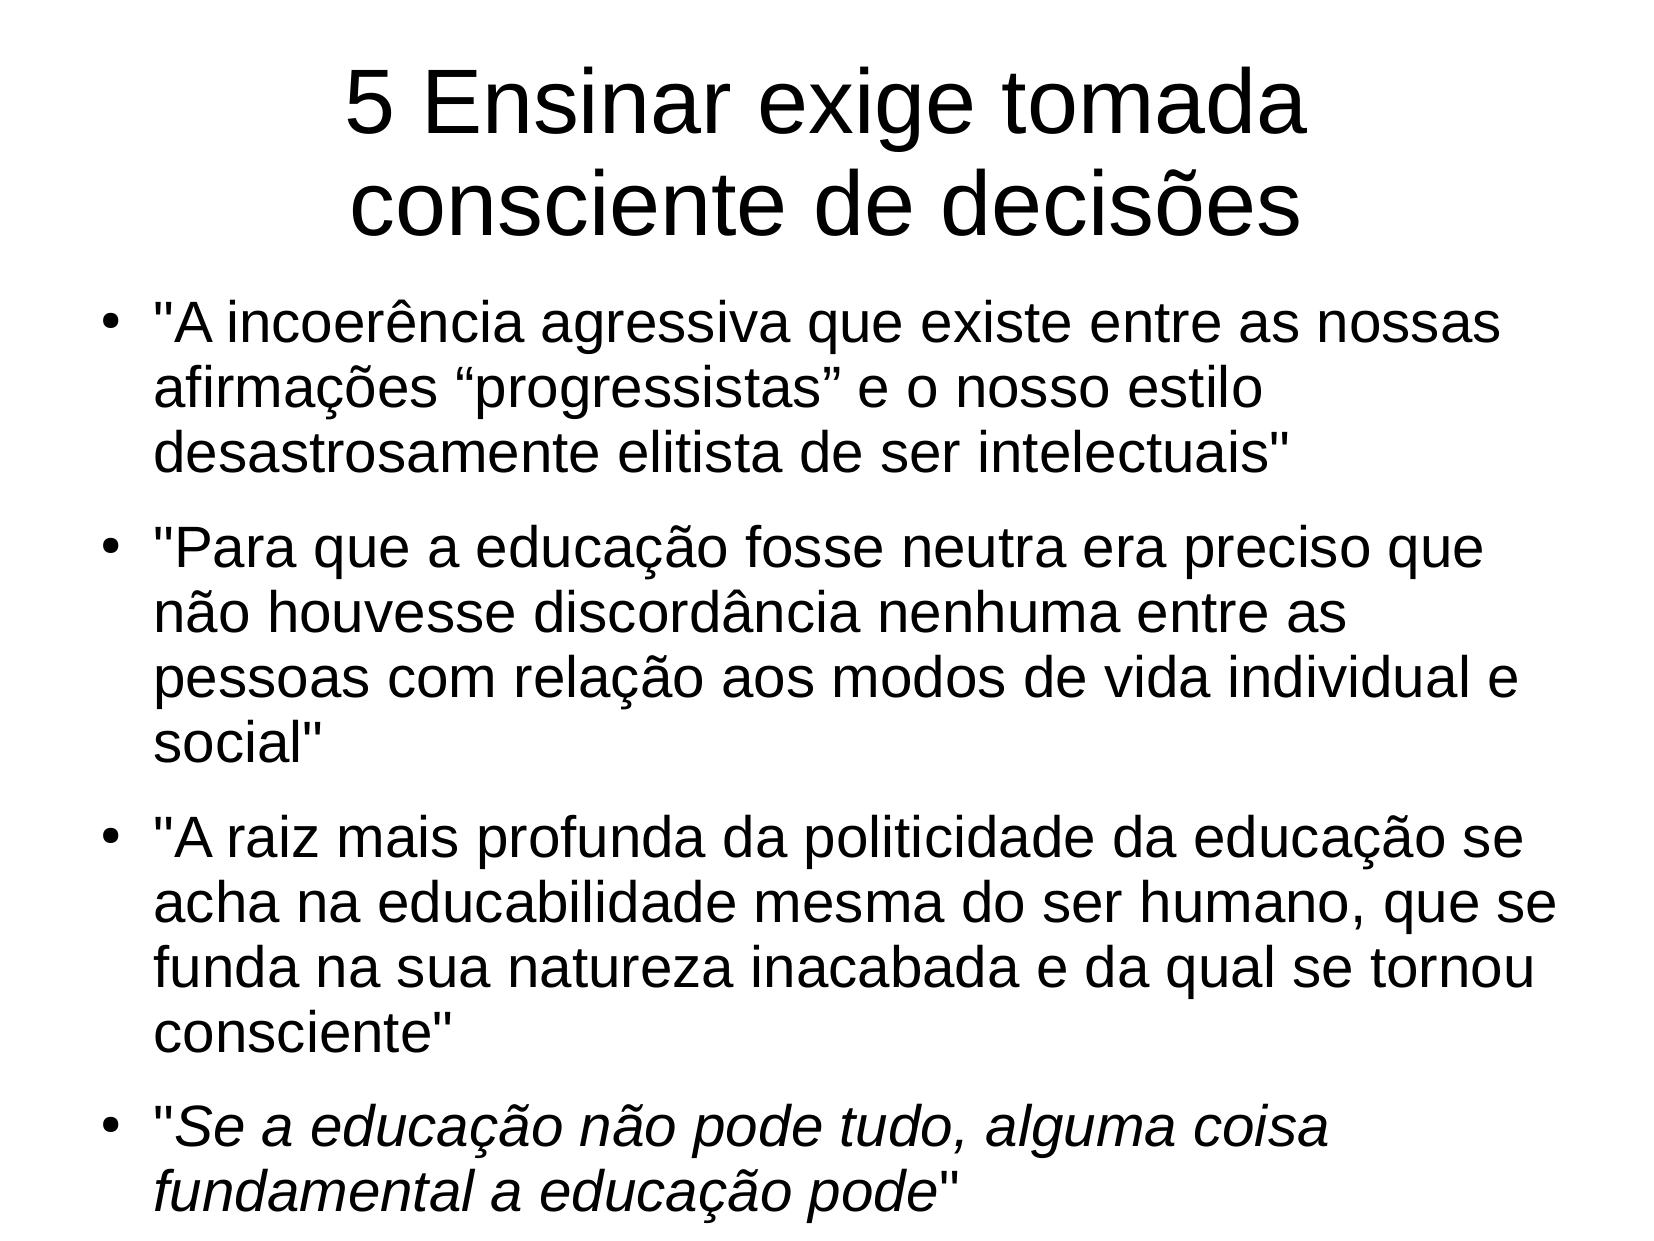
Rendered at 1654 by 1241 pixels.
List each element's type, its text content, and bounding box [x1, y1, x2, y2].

list "A incoerência agressiva que existe entre as nossas afirmações “progressistas” e o nosso estilo desastrosamente elitista de ser intelectuais" "Para que a educação fosse neutra era preciso que não houvesse discordância nenhuma entre as pessoas com relação aos modos de vida individual e social" "A raiz mais profunda da politicidade da educação se acha na educabilidade mesma do ser humano, que se funda na sua natureza inacabada e da qual se tornou consciente" "Se a educação não pode tudo, alguma coisa fundamental a educação pode" [82, 290, 1571, 1225]
title 5 Ensinar exige tomada consciente de decisões [82, 49, 1571, 257]
